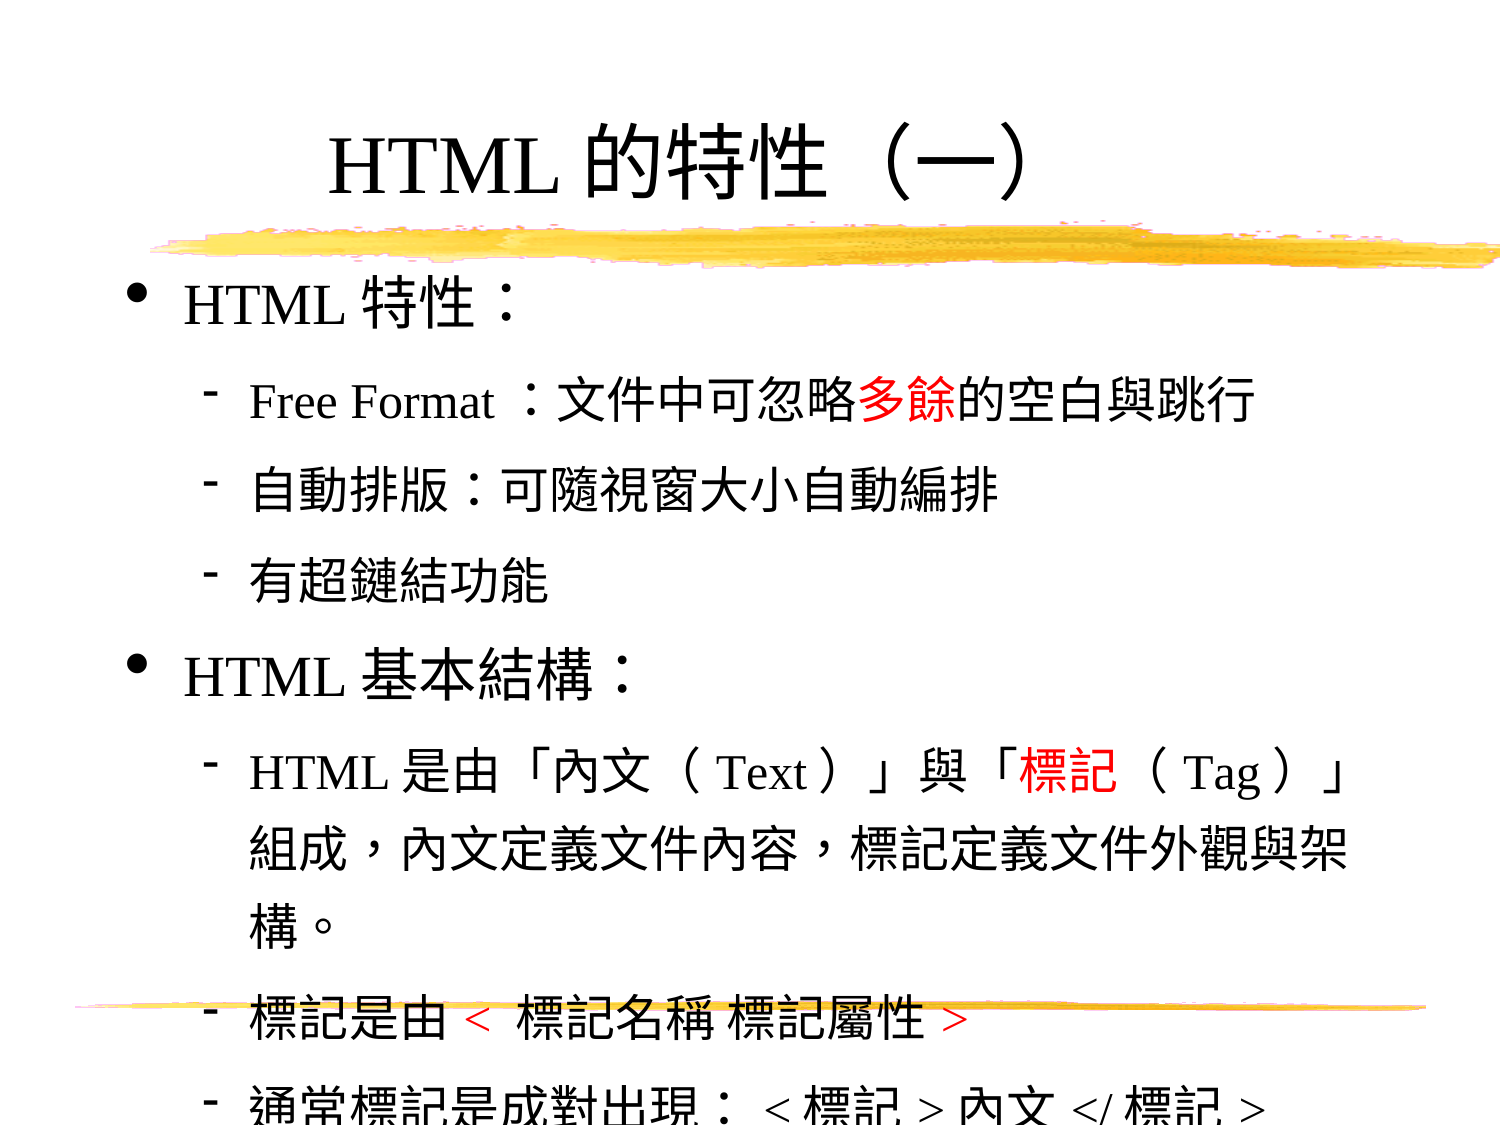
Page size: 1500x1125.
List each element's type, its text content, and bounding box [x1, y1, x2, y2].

picture [150, 215, 1500, 279]
picture [1388, 999, 1426, 1013]
title HTML的特性（一） [66, 37, 1342, 225]
list HTML特性： Free Format：文件中可忽略多餘的空白與跳行 自動排版：可隨視窗大小自動編排 有超鏈結功能 HTML基本結構： HTML是由「內文（Text）」與「標記（Tag）」組成，內文定義文件內容，標記定義文件外觀與架構。 標記是由< 標記名稱 標記屬性> 通常標記是成對出現：<標記>內文</標記> <title>TEST</title> <body> </body> [112, 249, 1388, 1122]
picture [75, 999, 112, 1013]
